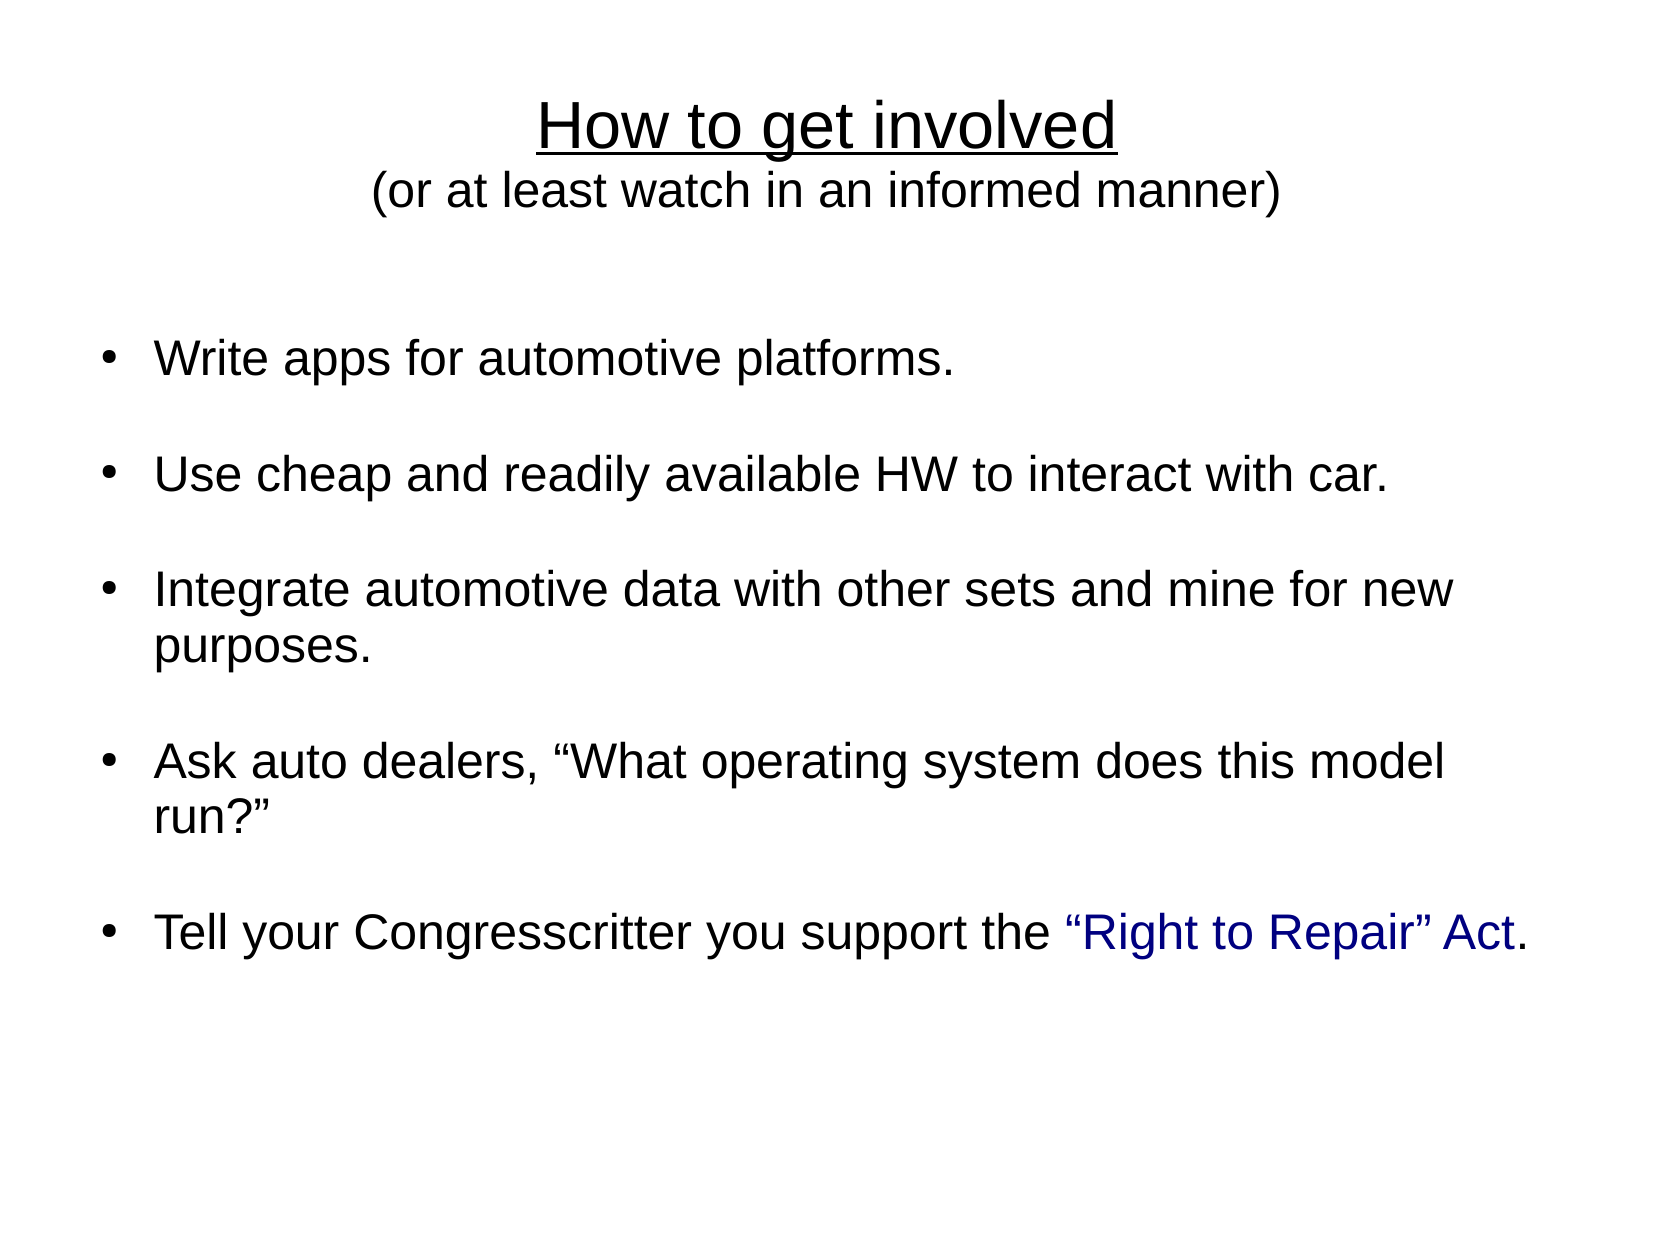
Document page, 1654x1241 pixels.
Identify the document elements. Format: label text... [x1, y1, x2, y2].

list Write apps for automotive platforms. Use cheap and readily available HW to interact with car. Integrate automotive data with other sets and mine for new purposes. Ask auto dealers, “What operating system does this model run?” Tell your Congresscritter you support the “Right to Repair” Act. [82, 330, 1571, 1109]
title How to get involved (or at least watch in an informed manner) [82, 49, 1571, 257]
